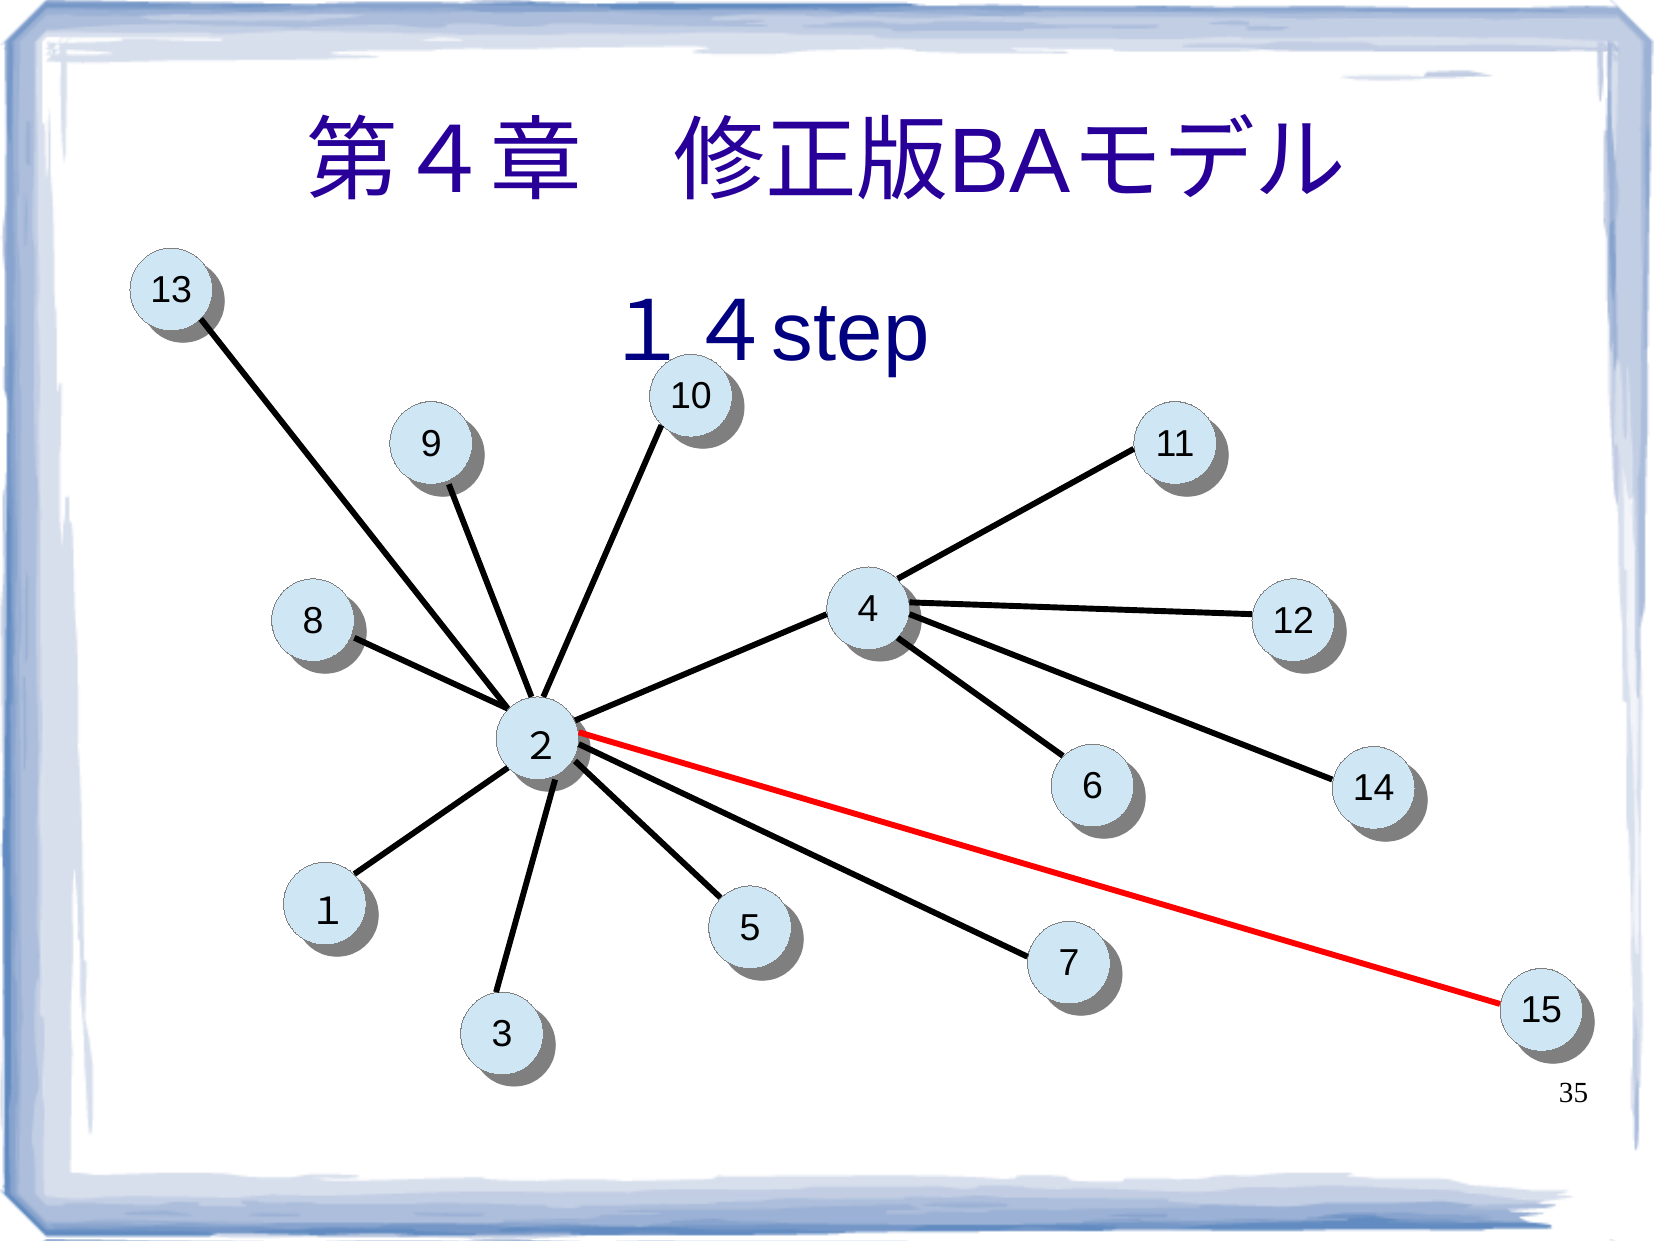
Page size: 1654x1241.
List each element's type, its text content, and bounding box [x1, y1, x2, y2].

text_box [363, 887, 367, 920]
text_box 12 [1251, 578, 1335, 662]
text_box 11 [1133, 401, 1217, 485]
text_box 6 [1051, 744, 1134, 827]
text_box 4 [826, 566, 910, 650]
picture [0, 0, 1654, 1241]
text_box 3 [460, 992, 544, 1075]
text_box 8 [271, 578, 355, 662]
text_box 15 [1500, 968, 1583, 1052]
text_box [283, 862, 359, 945]
text_box [510, 696, 566, 708]
text_box １４step [590, 256, 968, 365]
text_box 9 [389, 401, 473, 485]
text_box 13 [129, 248, 213, 331]
title 第４章 修正版BAモデル [82, 49, 1571, 257]
text_box １ [295, 874, 363, 927]
text_box 10 [649, 354, 733, 438]
text_box [496, 712, 572, 780]
text_box 14 [1332, 746, 1416, 830]
text_box 5 [708, 885, 792, 969]
text_box ２ [507, 708, 576, 761]
text_box 7 [1027, 921, 1111, 1004]
